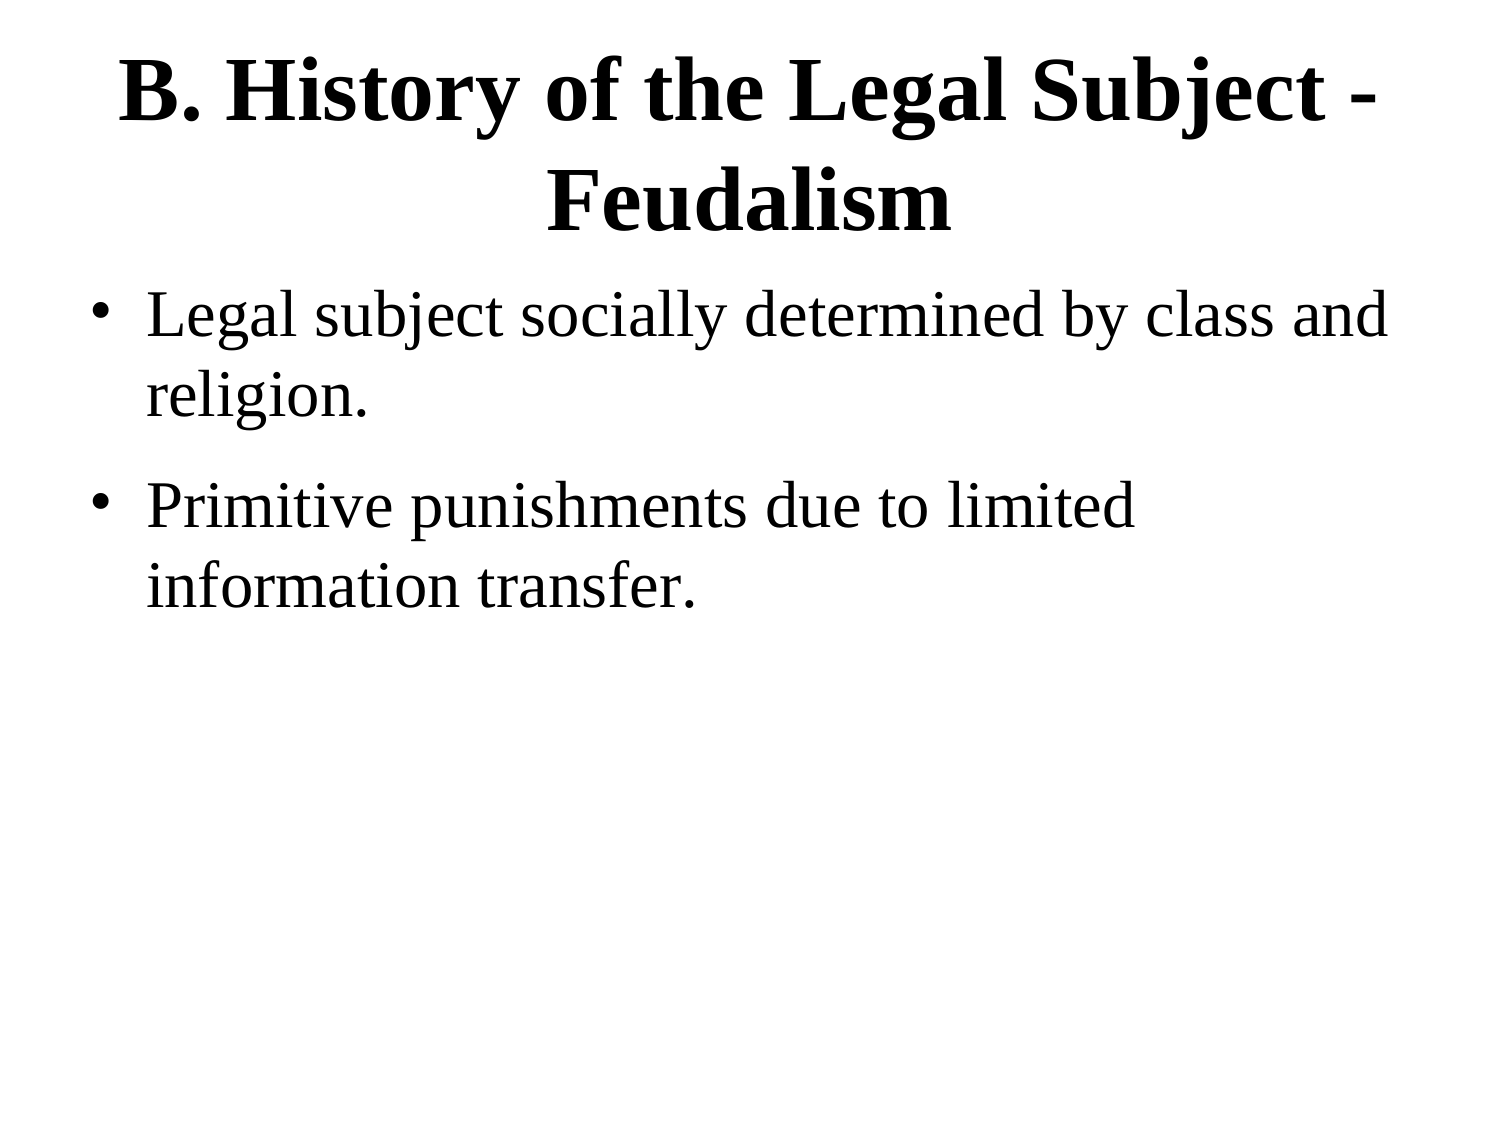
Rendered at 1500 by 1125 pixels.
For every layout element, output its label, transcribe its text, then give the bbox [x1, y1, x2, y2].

list Legal subject socially determined by class and religion. Primitive punishments due to limited information transfer. [75, 262, 1426, 1005]
title B. History of the Legal Subject - Feudalism [75, 45, 1426, 233]
